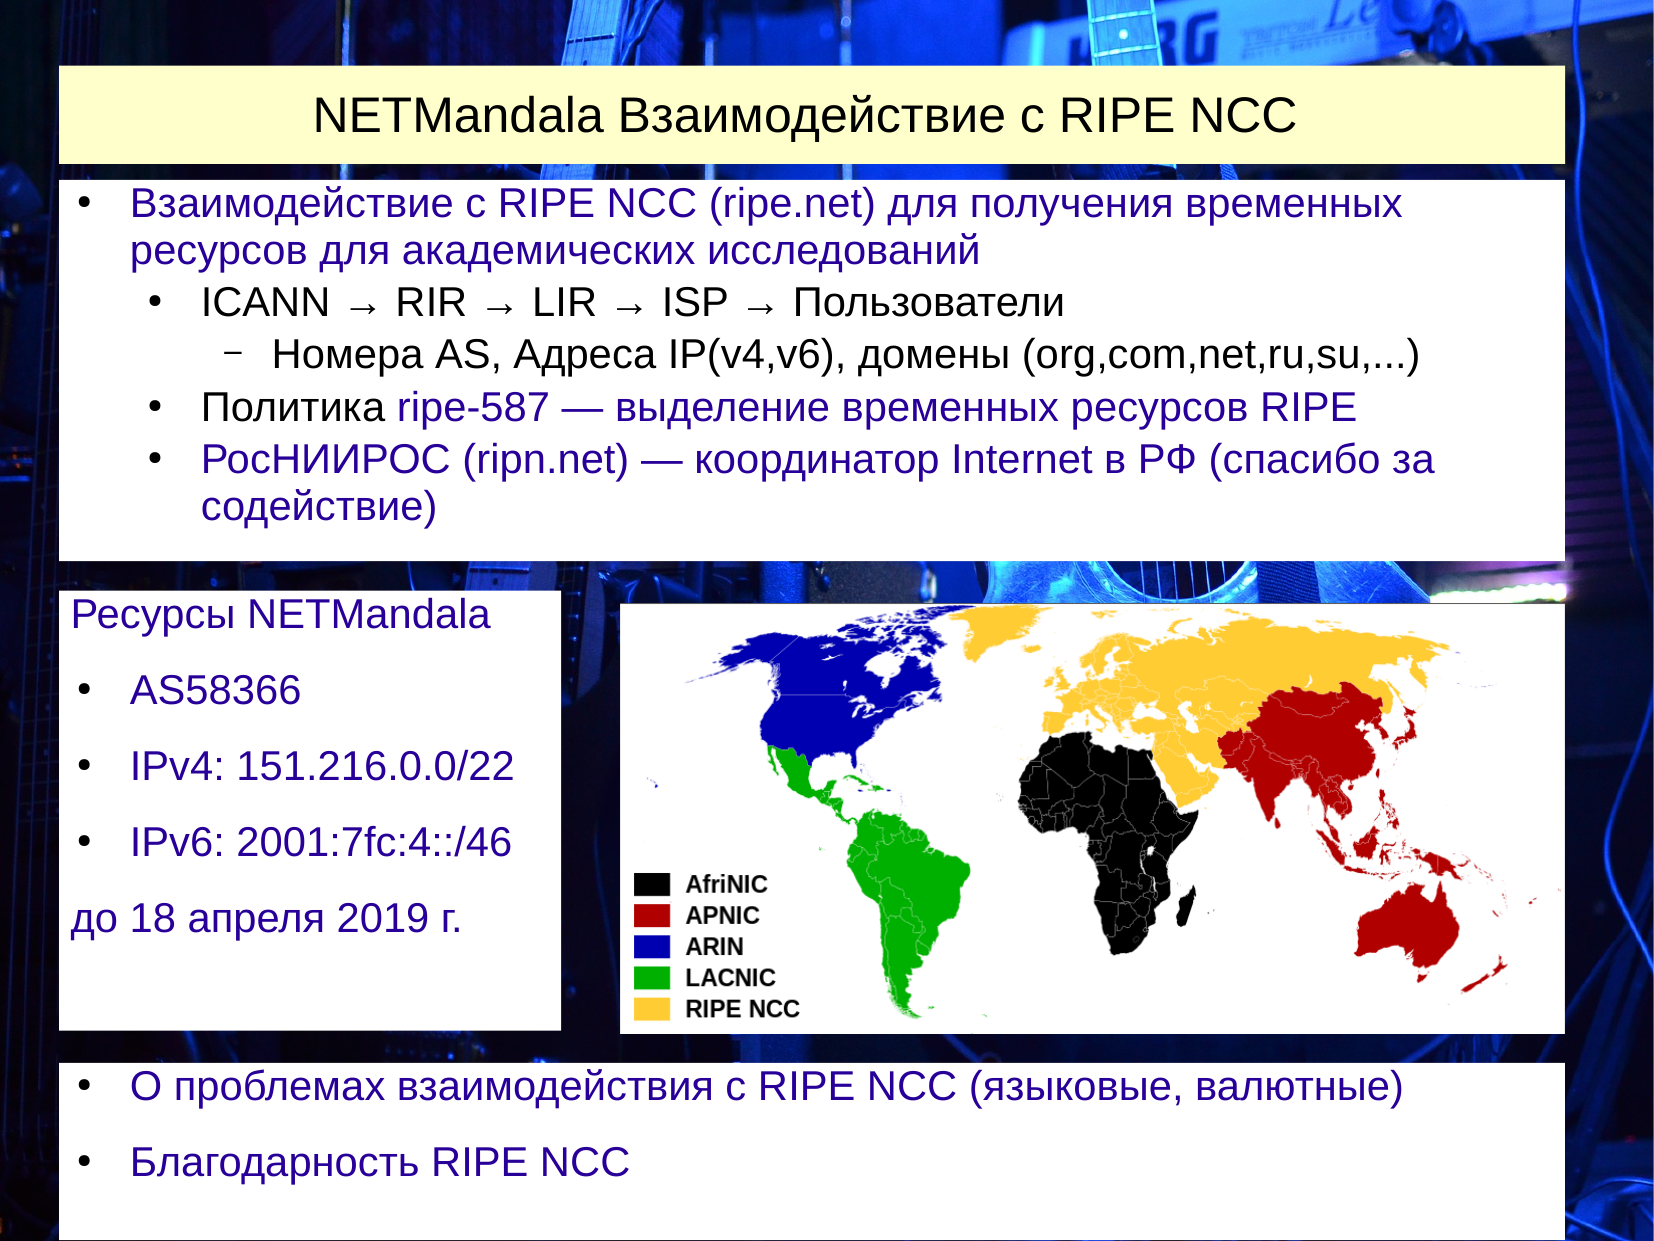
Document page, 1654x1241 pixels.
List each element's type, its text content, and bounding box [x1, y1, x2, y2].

picture [0, 0, 1654, 1241]
title NETMandala Взаимодействие с RIPE NCC [59, 65, 1566, 164]
list Взаимодействие с RIPE NCC (ripe.net) для получения временных ресурсов для академических исследований ICANN → RIR → LIR → ISP → Пользователи Номера AS, Адреса IP(v4,v6), домены (org,com,net,ru,su,...) Политика ripe-587 — выделение временных ресурсов RIPE РосНИИРОС (ripn.net) — координатор Internet в РФ (спасибо за содействие) [59, 179, 1565, 562]
list О проблемах взаимодействия с RIPE NCC (языковые, валютные) Благодарность RIPE NCC [59, 1062, 1565, 1241]
list Ресурсы NETMandala AS58366 IPv4: 151.216.0.0/22 IPv6: 2001:7fc:4::/46 до 18 апреля 2019 г. [59, 590, 562, 1031]
